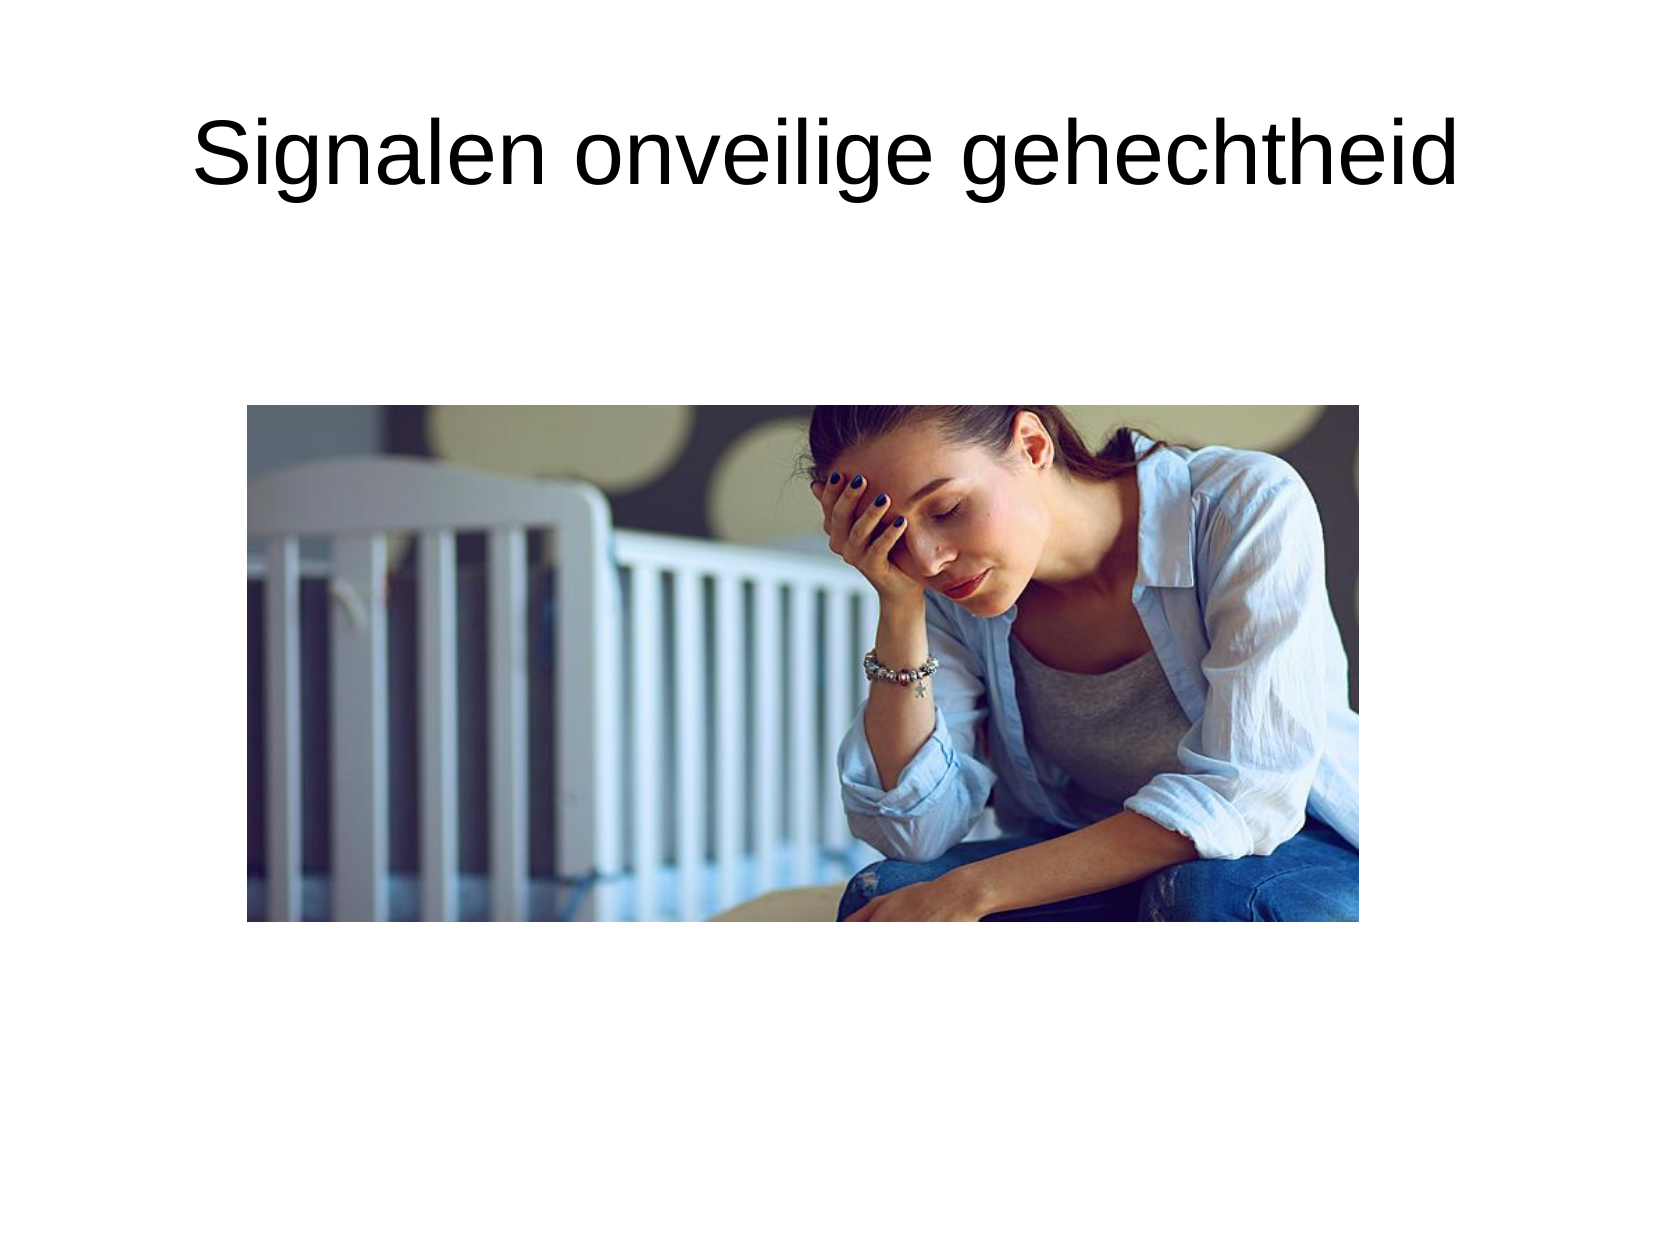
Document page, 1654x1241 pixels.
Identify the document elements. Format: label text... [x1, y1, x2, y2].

picture [247, 405, 1359, 922]
title Signalen onveilige gehechtheid [82, 49, 1571, 257]
